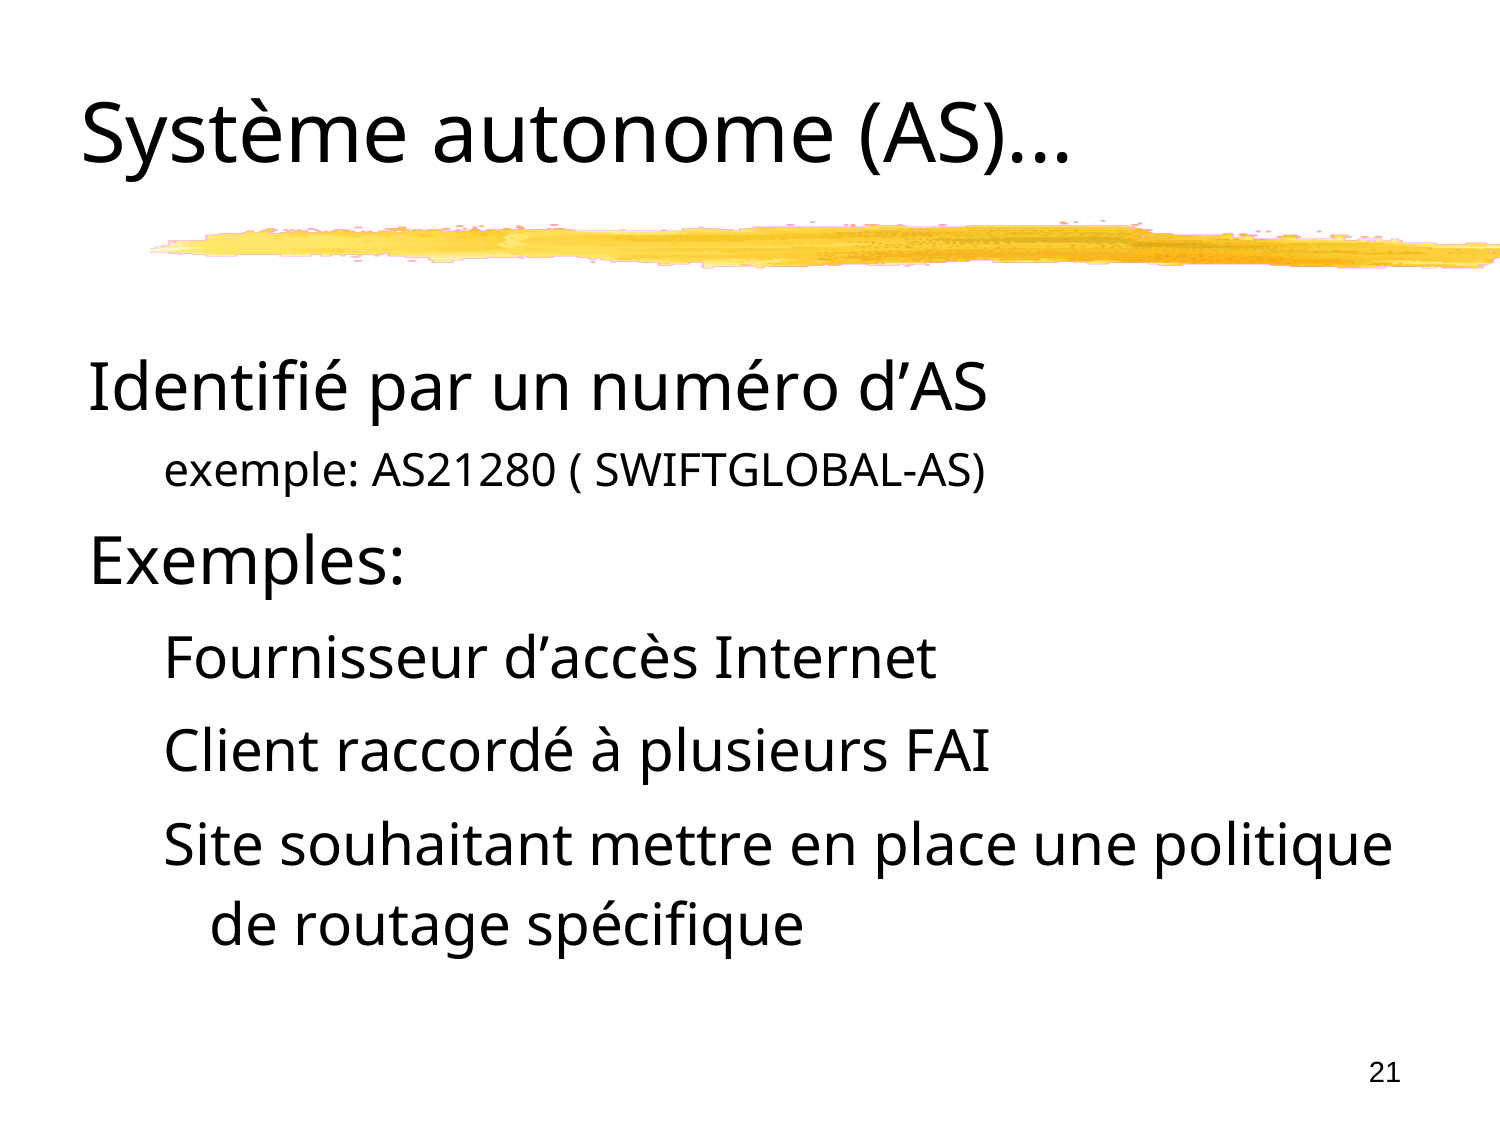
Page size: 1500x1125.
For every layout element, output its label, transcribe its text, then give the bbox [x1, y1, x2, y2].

list Identifié par un numéro d’AS exemple: AS21280 ( SWIFTGLOBAL-AS) Exemples: Fournisseur d’accès Internet Client raccordé à plusieurs FAI Site souhaitant mettre en place une politique de routage spécifique [74, 309, 1417, 995]
picture [150, 215, 1500, 279]
title Système autonome (AS)... [66, 37, 1342, 226]
